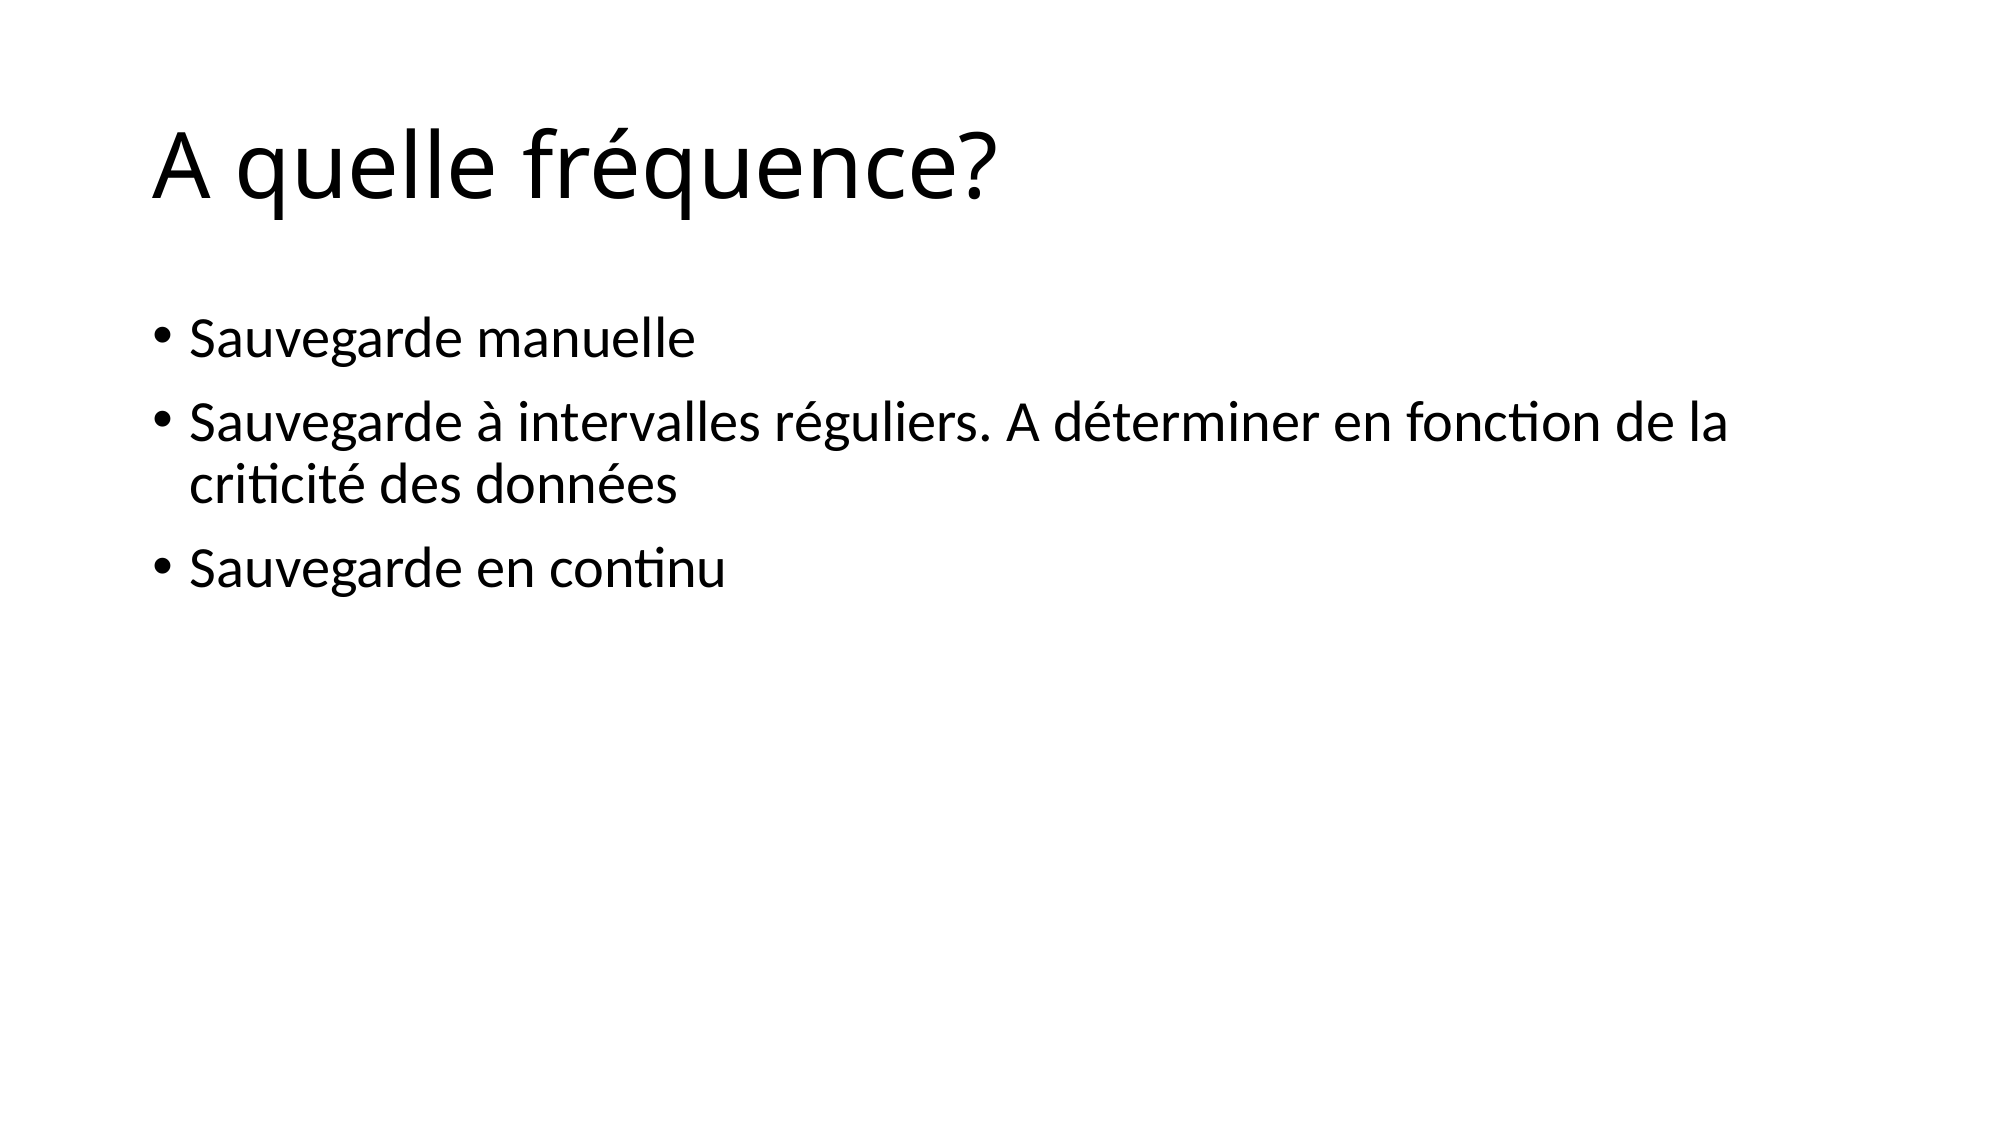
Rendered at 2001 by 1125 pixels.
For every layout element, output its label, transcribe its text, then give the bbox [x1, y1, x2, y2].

list Sauvegarde manuelle Sauvegarde à intervalles réguliers. A déterminer en fonction de la criticité des données Sauvegarde en continu [137, 299, 1863, 1014]
title A quelle fréquence? [137, 59, 1863, 278]
